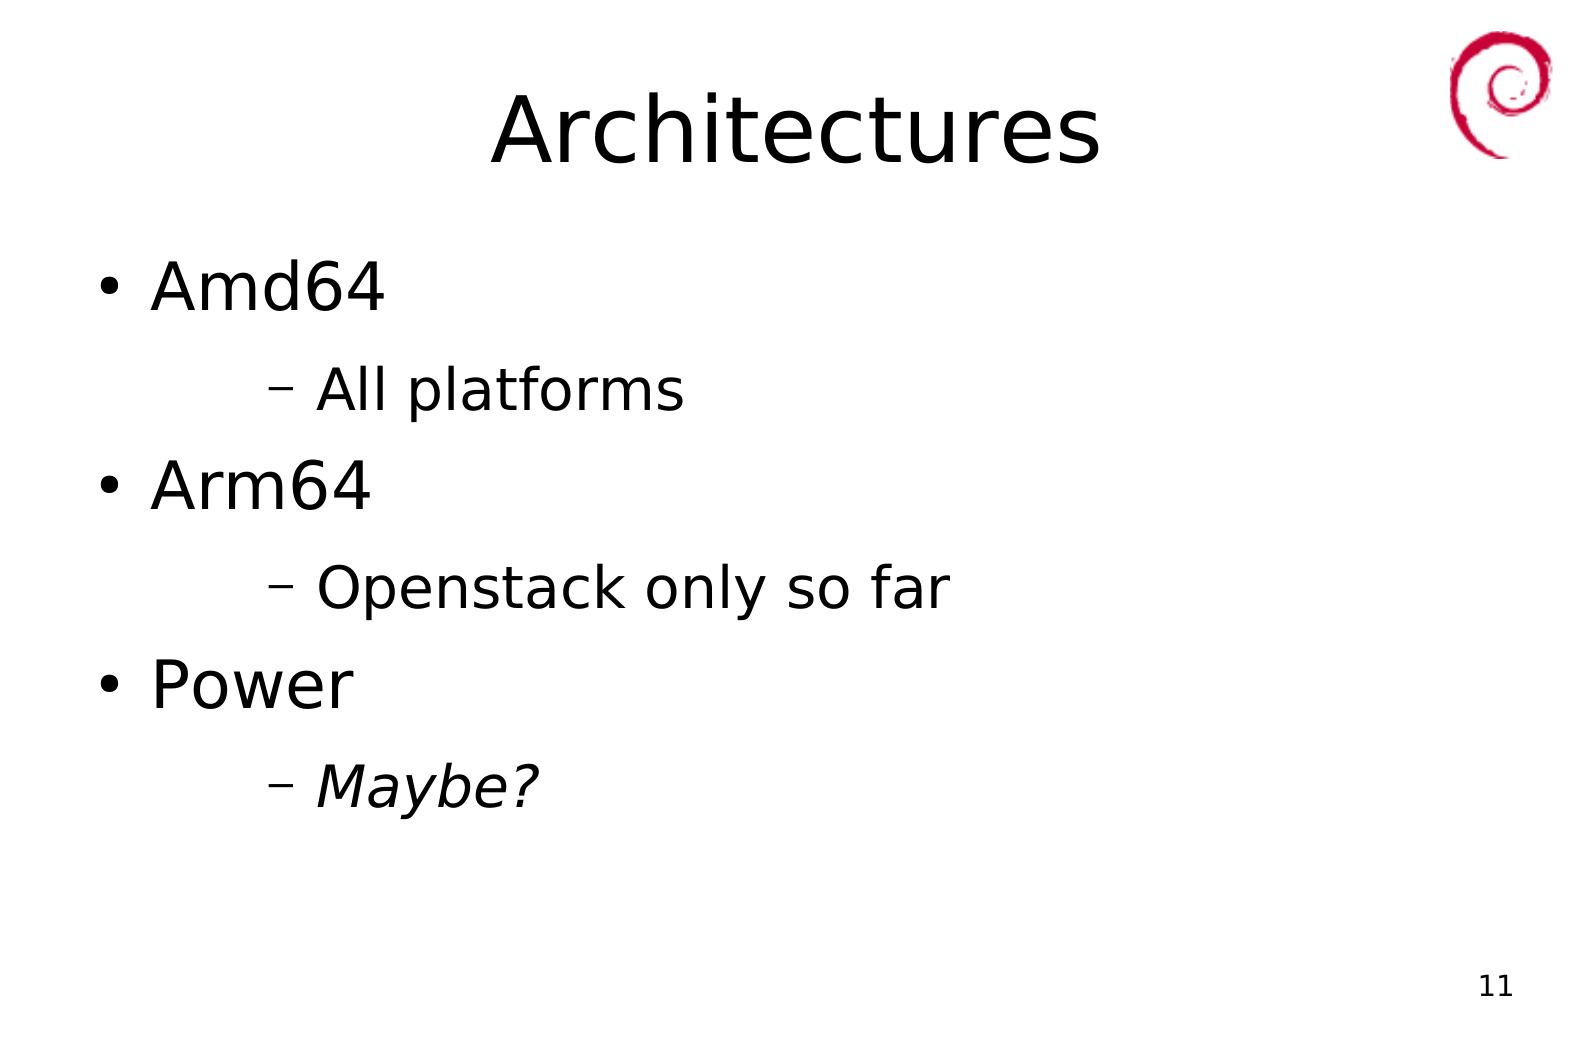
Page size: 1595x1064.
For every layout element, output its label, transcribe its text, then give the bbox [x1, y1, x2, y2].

title Architectures [79, 42, 1515, 220]
list Amd64 All platforms Arm64 Openstack only so far Power Maybe? [79, 248, 1515, 951]
picture [1450, 31, 1555, 159]
